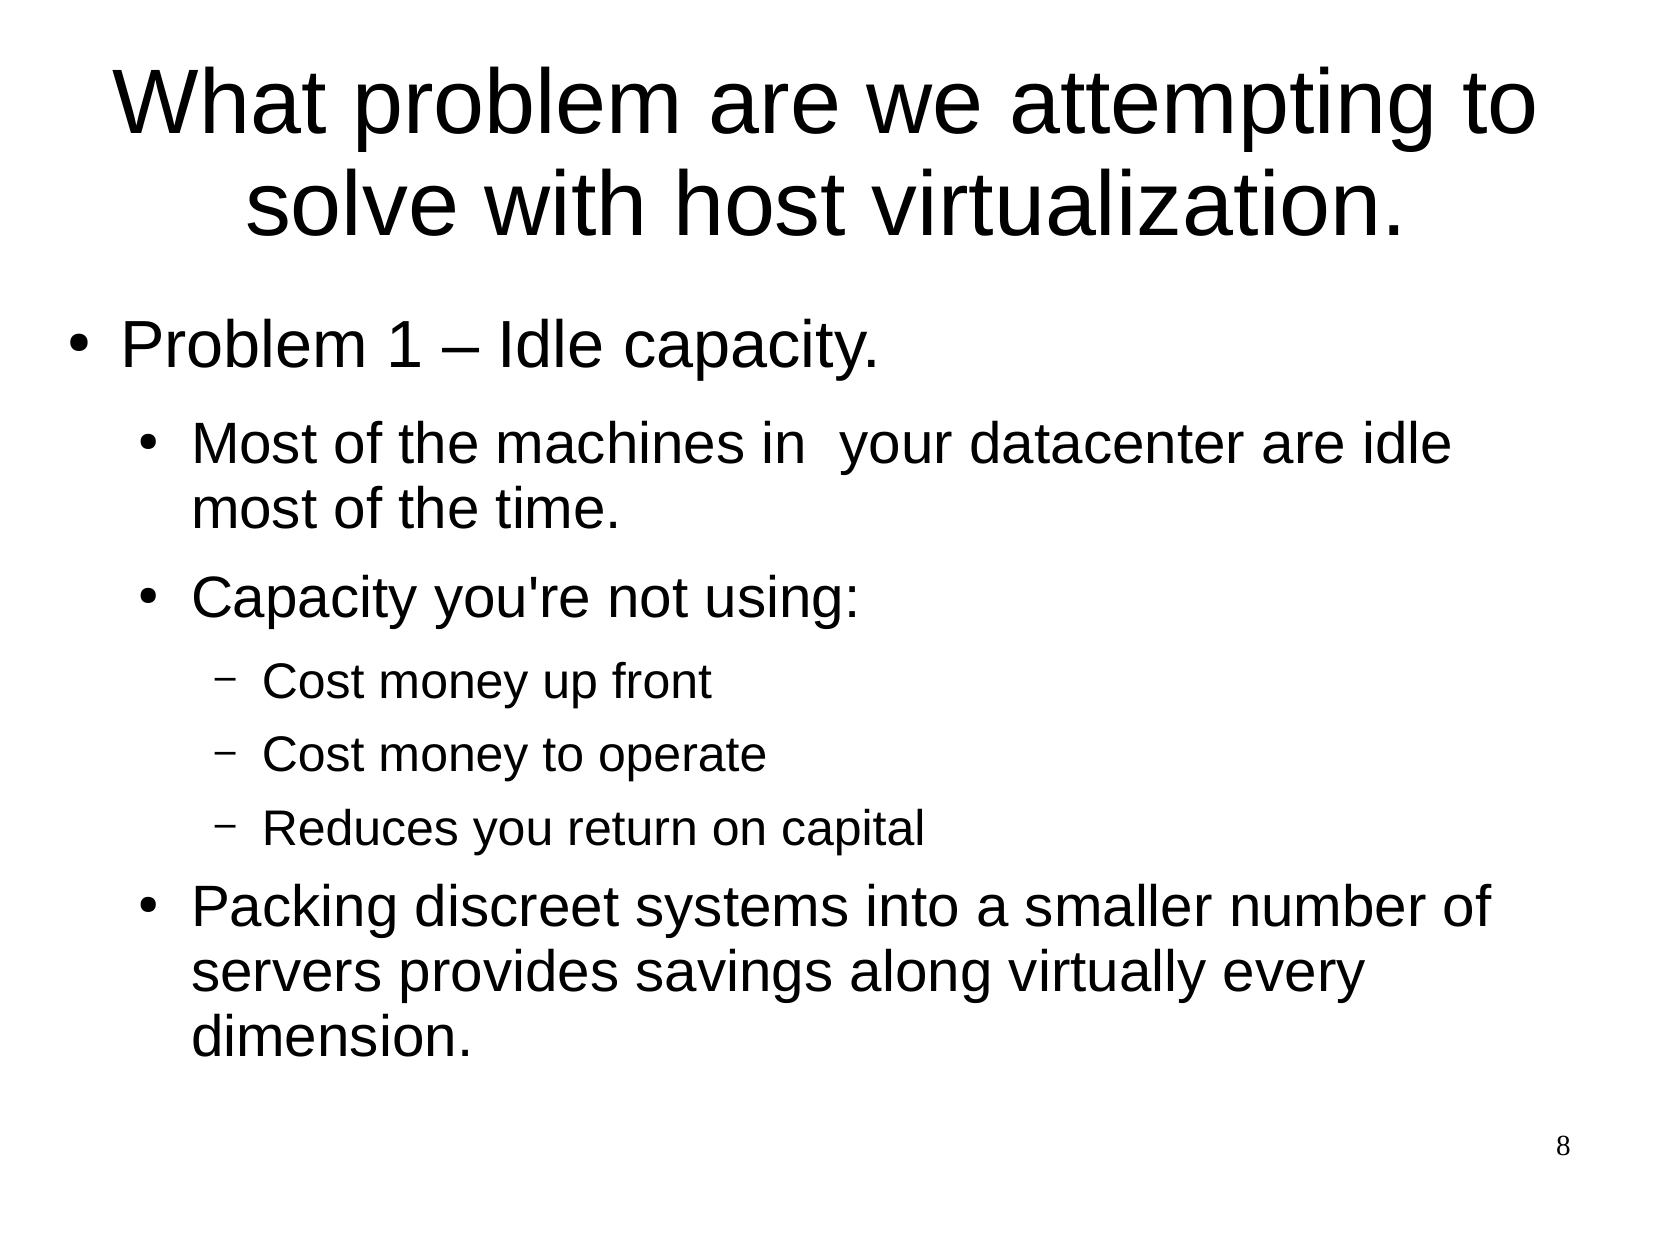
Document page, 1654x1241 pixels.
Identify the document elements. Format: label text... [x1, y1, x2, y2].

title What problem are we attempting to solve with host virtualization. [82, 49, 1571, 257]
list Problem 1 – Idle capacity. Most of the machines in your datacenter are idle most of the time. Capacity you're not using: Cost money up front Cost money to operate Reduces you return on capital Packing discreet systems into a smaller number of servers provides savings along virtually every dimension. [49, 306, 1538, 1126]
